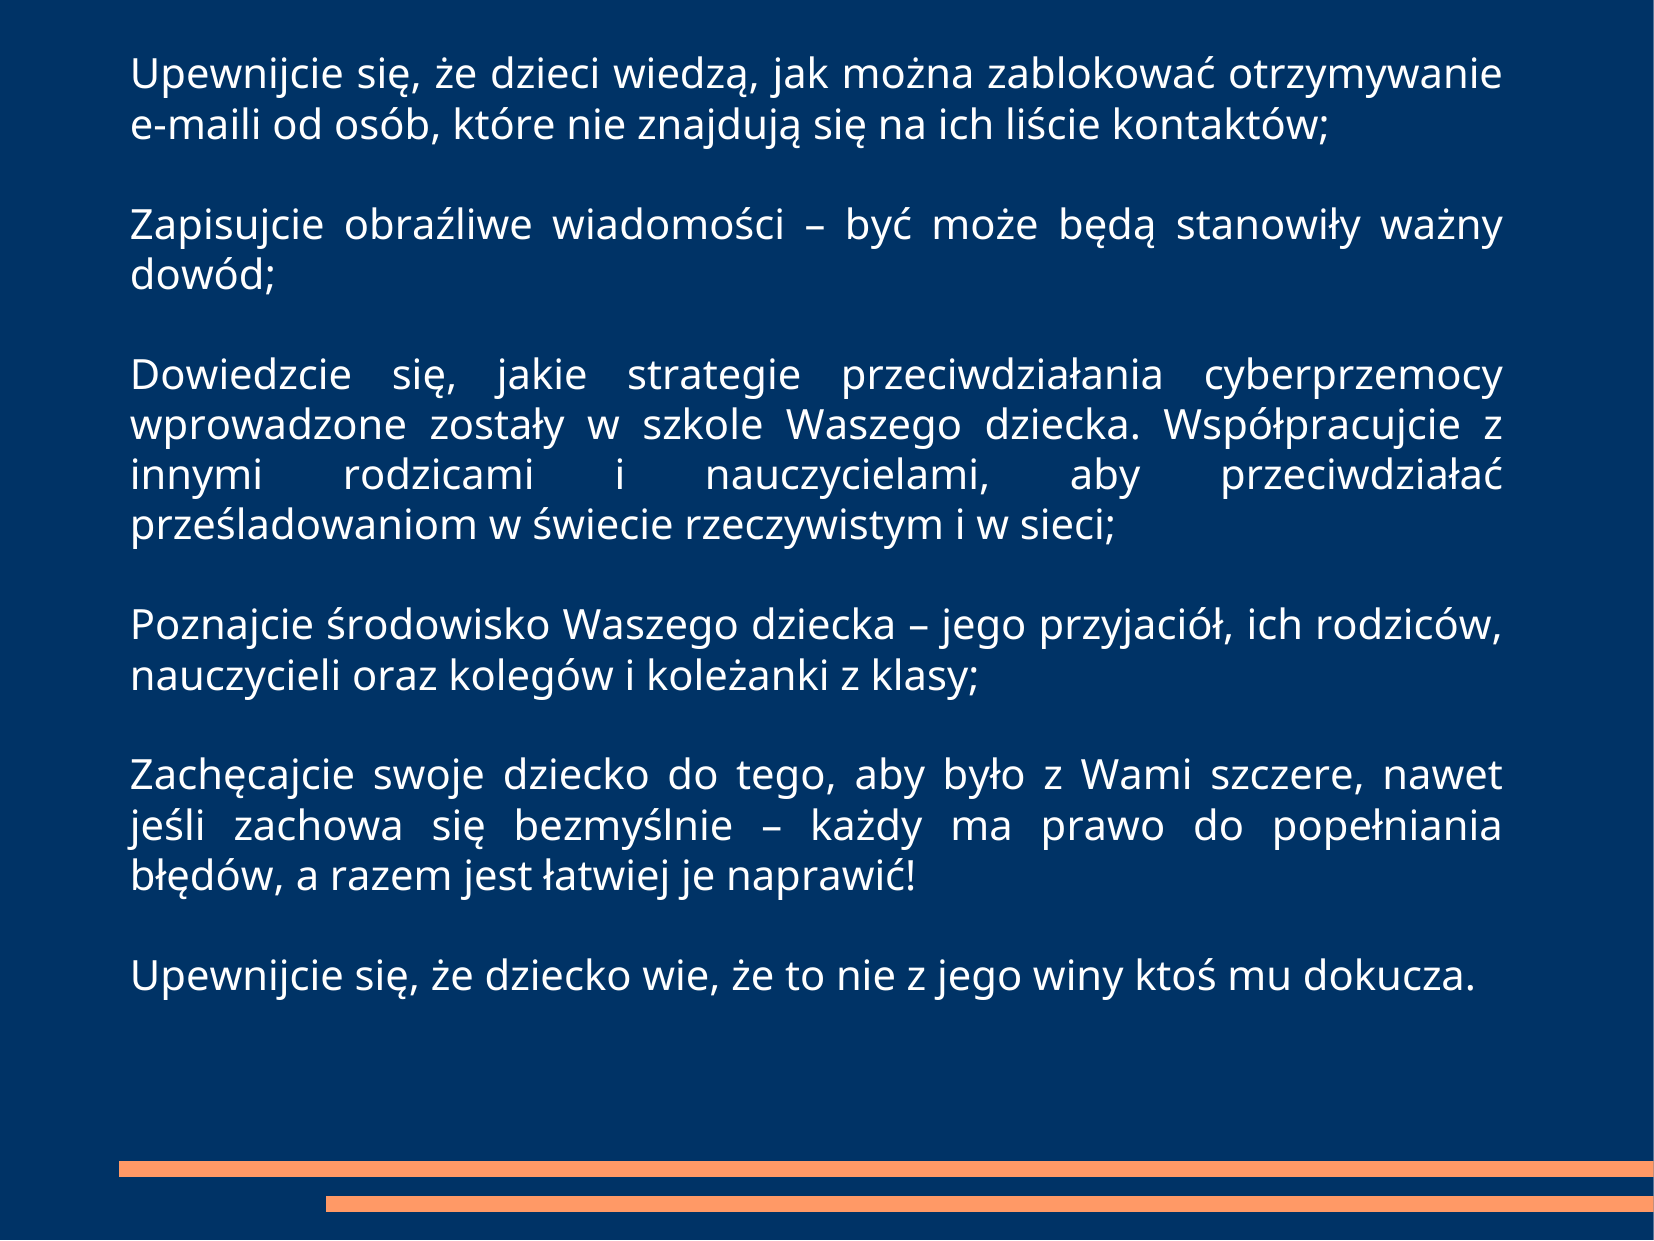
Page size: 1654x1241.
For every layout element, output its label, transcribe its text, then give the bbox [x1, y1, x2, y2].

list Upewnijcie się, że dzieci wiedzą, jak można zablokować otrzymywanie e-maili od osób, które nie znajdują się na ich liście kontaktów; Zapisujcie obraźliwe wiadomości – być może będą stanowiły ważny dowód; Dowiedzcie się, jakie strategie przeciwdziałania cyberprzemocy wprowadzone zostały w szkole Waszego dziecka. Współpracujcie z innymi rodzicami i nauczycielami, aby przeciwdziałać prześladowaniom w świecie rzeczywistym i w sieci; Poznajcie środowisko Waszego dziecka – jego przyjaciół, ich rodziców, nauczycieli oraz kolegów i koleżanki z klasy; Zachęcajcie swoje dziecko do tego, aby było z Wami szczere, nawet jeśli zachowa się bezmyślnie – każdy ma prawo do popełniania błędów, a razem jest łatwiej je naprawić! Upewnijcie się, że dziecko wie, że to nie z jego winy ktoś mu dokucza. [129, 47, 1511, 1108]
